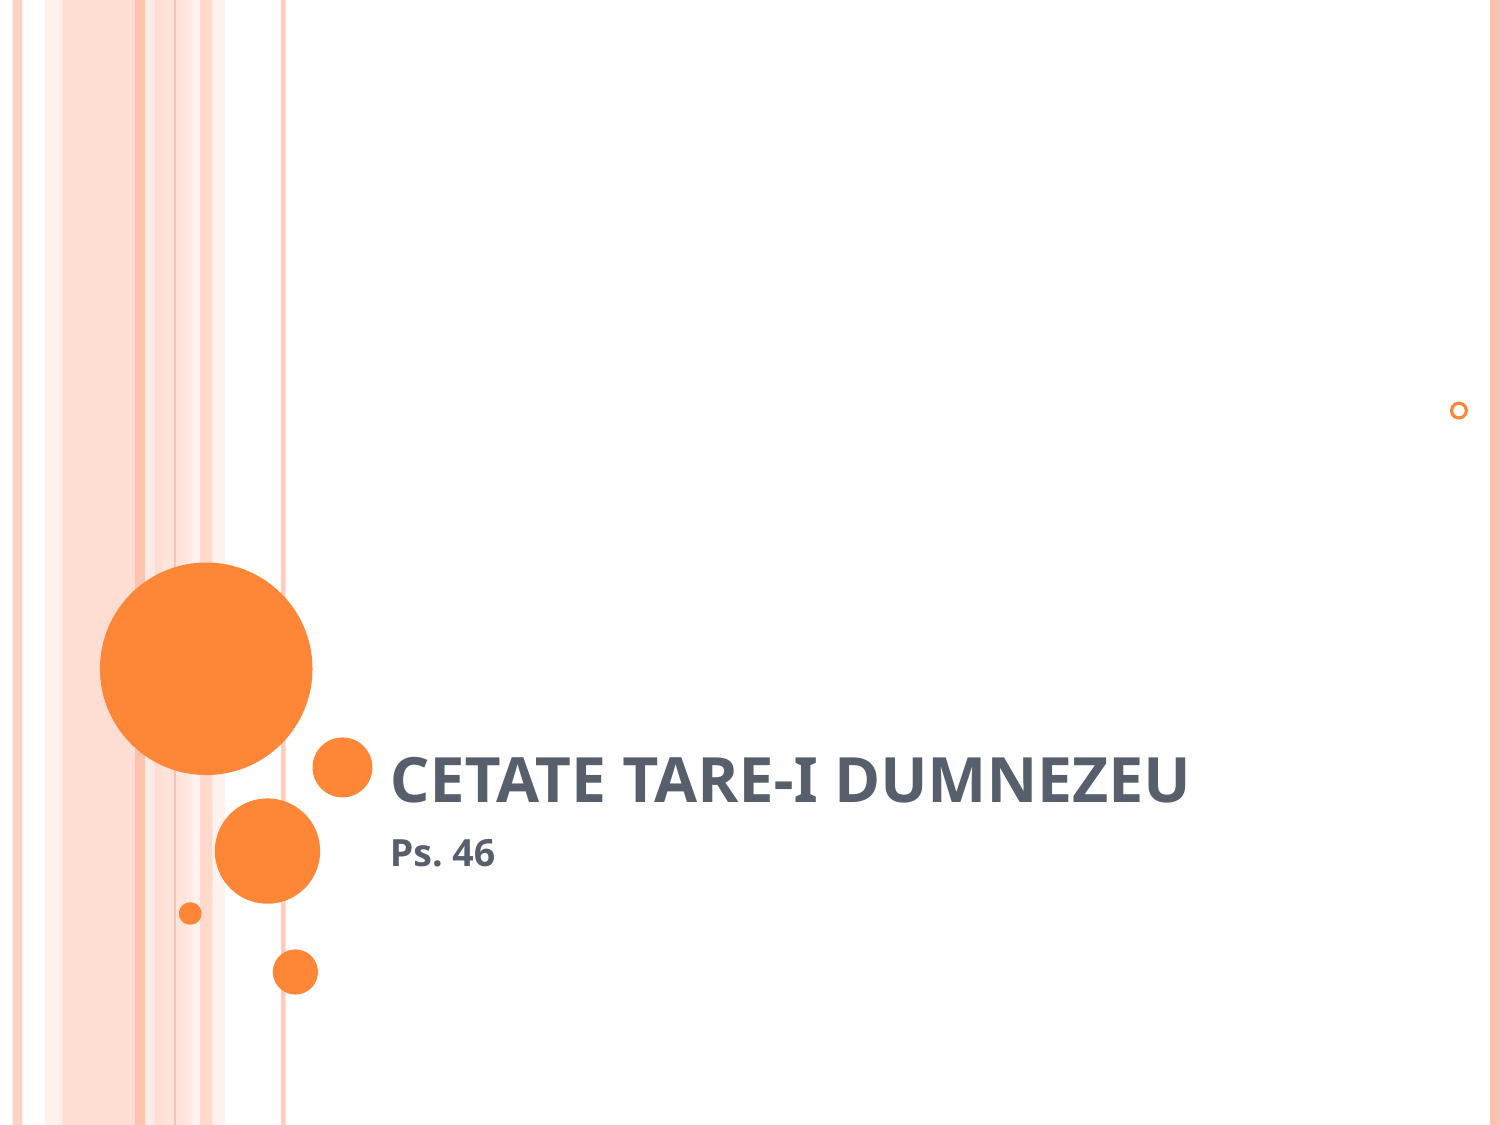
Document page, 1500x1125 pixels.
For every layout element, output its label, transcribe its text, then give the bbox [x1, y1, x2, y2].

title CETATE TARE-I DUMNEZEU [374, 512, 1388, 820]
text_box Ps. 46 [374, 820, 1388, 1046]
